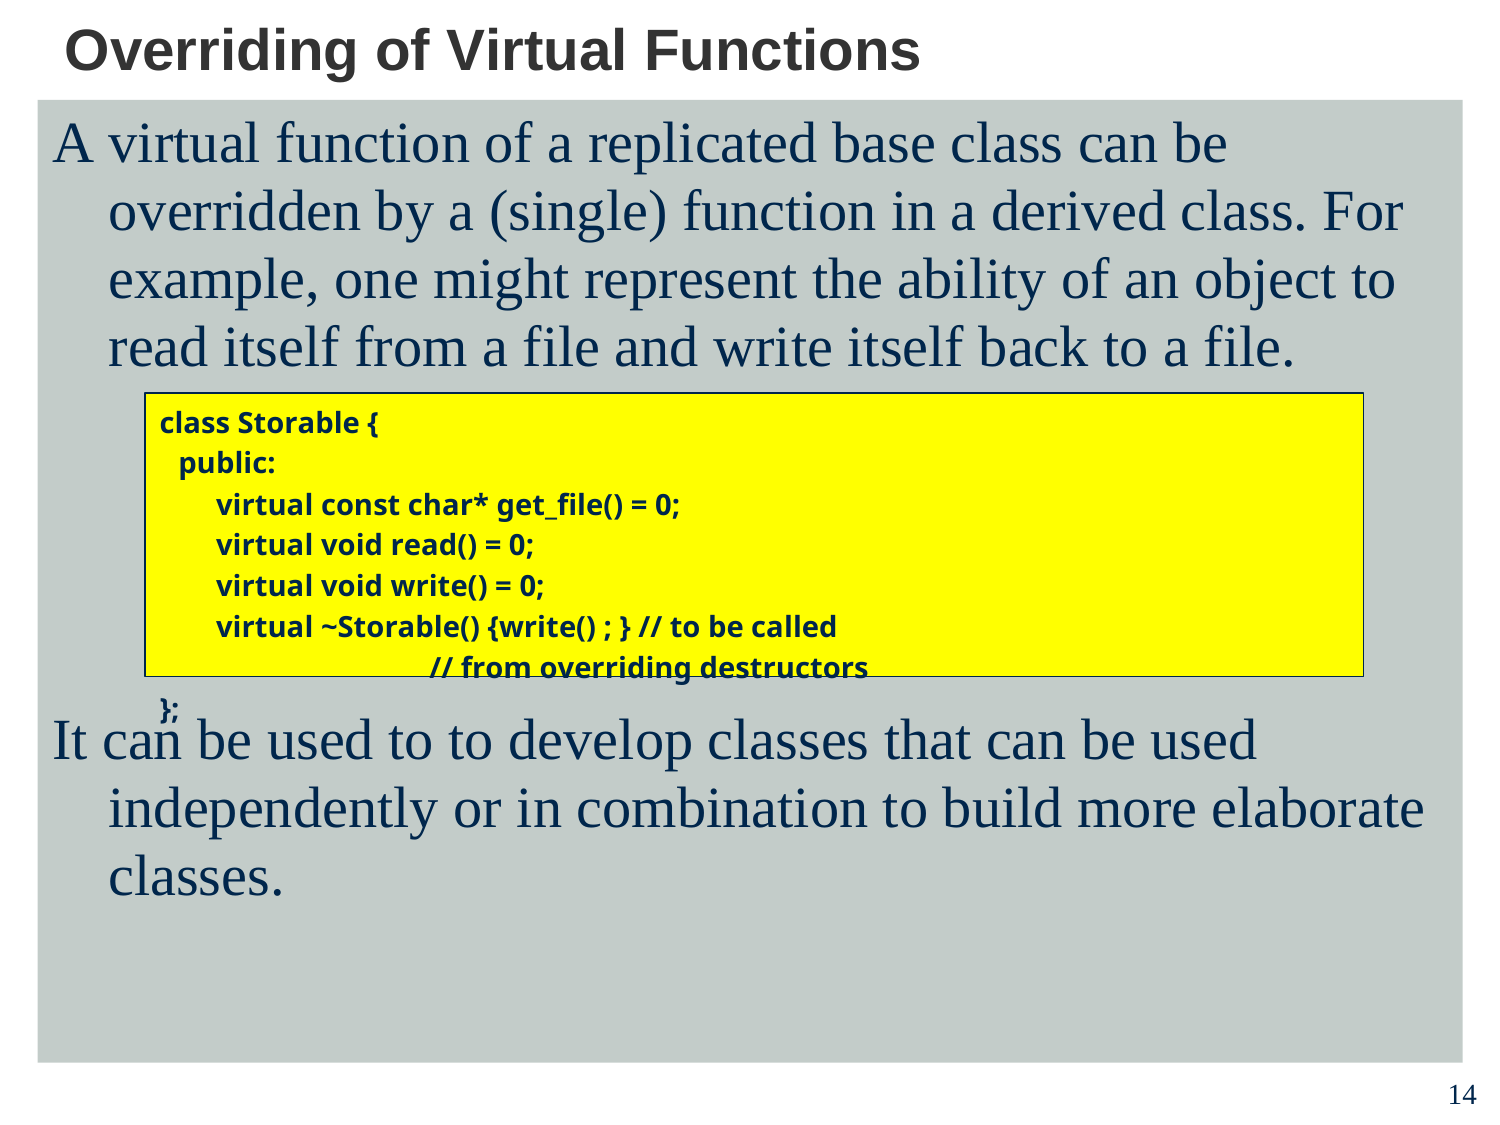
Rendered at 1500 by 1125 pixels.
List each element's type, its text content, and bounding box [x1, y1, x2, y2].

title Overriding of Virtual Functions [50, 0, 1450, 91]
text_box class Storable { public: virtual const char* get_file() = 0; virtual void read() = 0; virtual void write() = 0; virtual ~Storable() {write() ; } // to be called // from overriding destructors }; [144, 393, 1364, 710]
list A virtual function of a replicated base class can be overridden by a (single) function in a derived class. For example, one might represent the ability of an object to read itself from a file and write itself back to a file. It can be used to to develop classes that can be used independently or in combination to build more elaborate classes. [37, 99, 1463, 1063]
